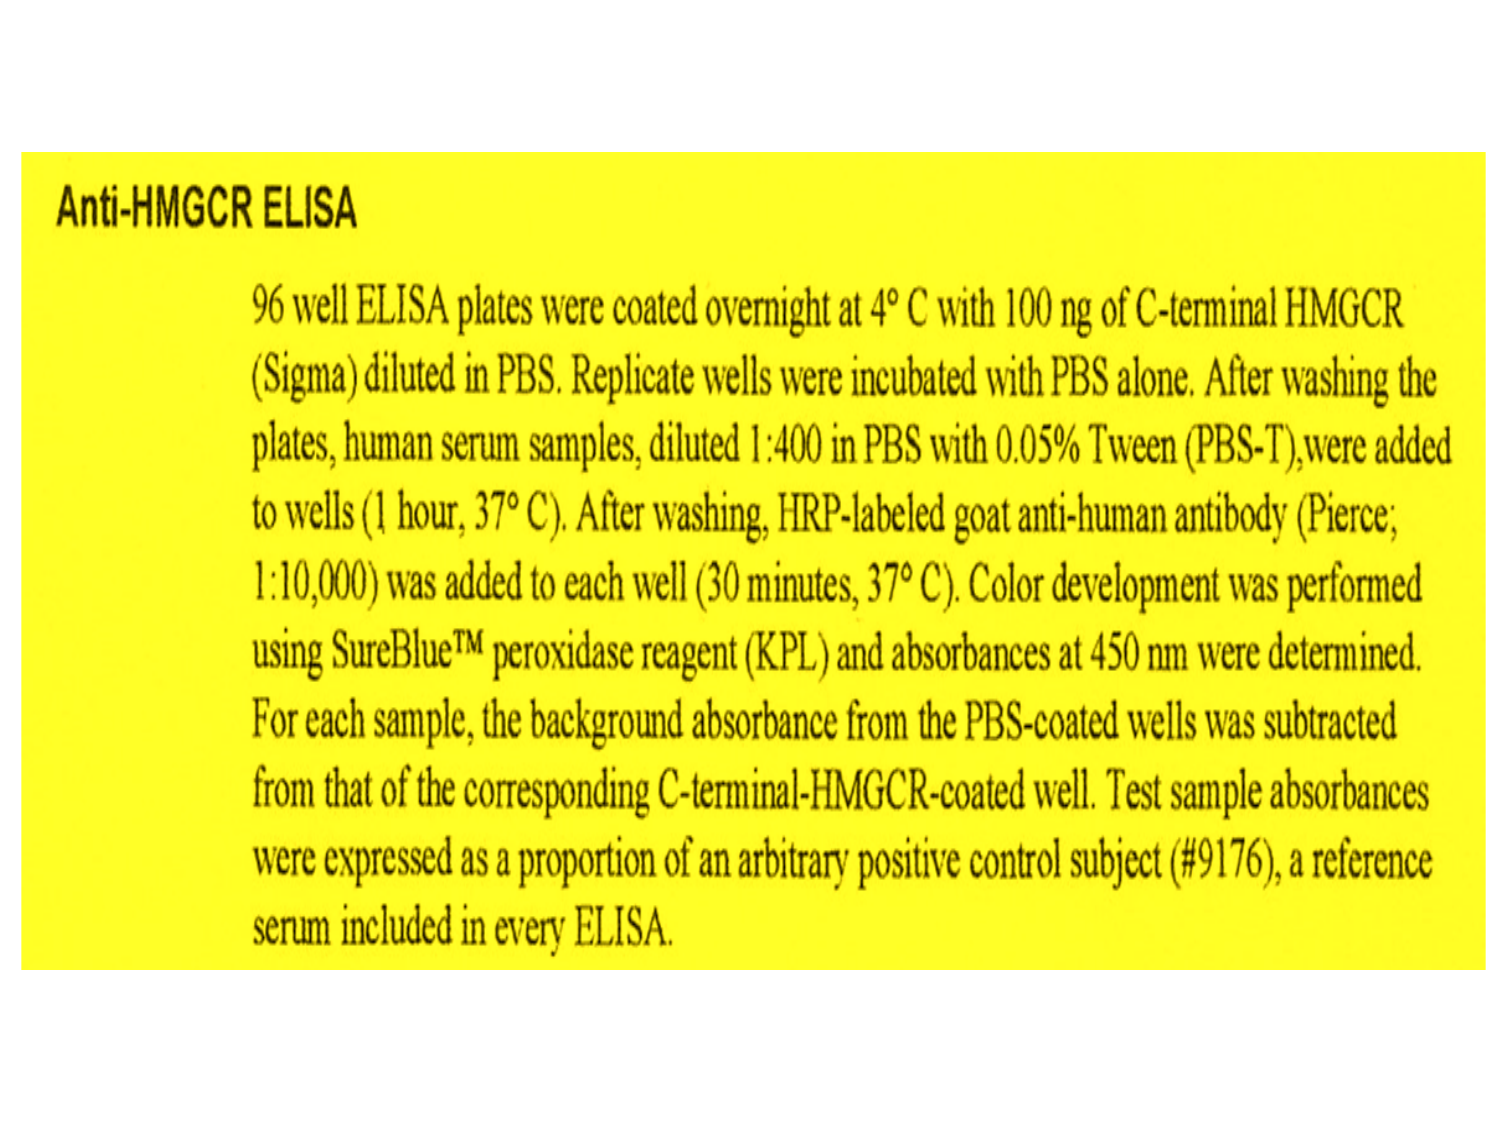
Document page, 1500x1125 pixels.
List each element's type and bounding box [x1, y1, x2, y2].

picture [21, 152, 1486, 970]
